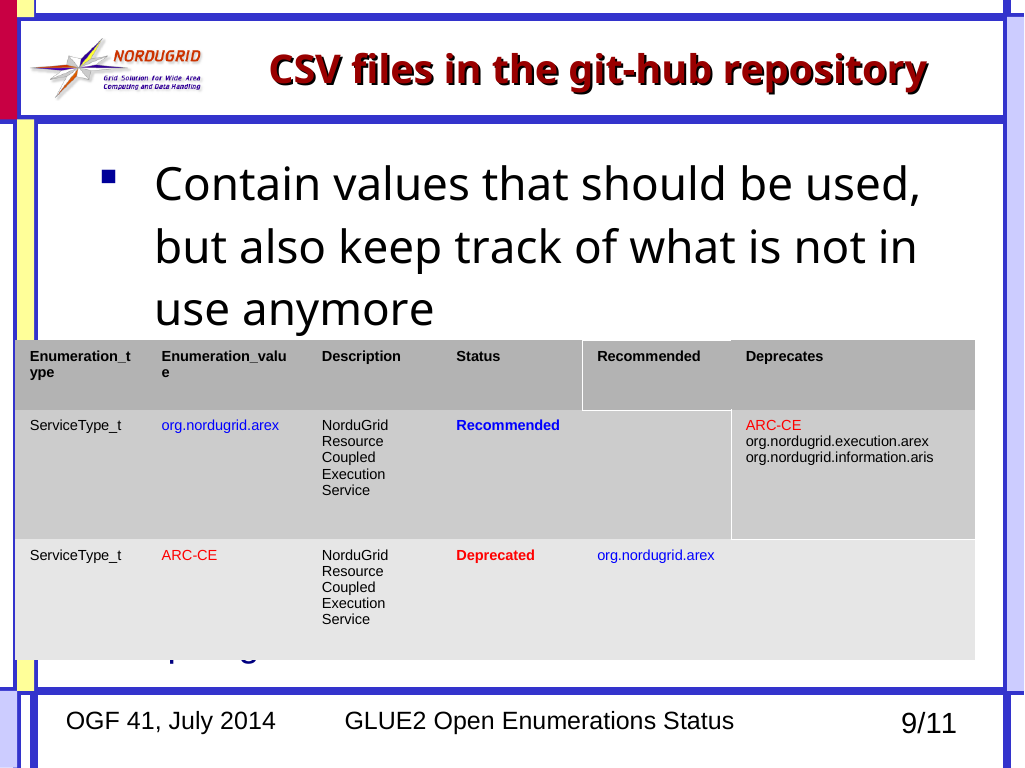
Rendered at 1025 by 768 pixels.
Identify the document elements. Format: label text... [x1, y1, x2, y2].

text_box https://github.com/OGF-GLUE/Enumerations [111, 615, 1006, 672]
table_header Enumeration_value [147, 340, 307, 410]
table_cell ServiceType_t [15, 410, 147, 539]
table_cell org.nordugrid.arex [147, 410, 307, 539]
table_cell org.nordugrid.arex [583, 539, 731, 660]
table_cell Recommended [442, 410, 583, 539]
list Contain values that should be used, but also keep track of what is not in use anymore [59, 151, 973, 340]
table_cell Deprecated [442, 539, 583, 660]
table_header Description [307, 340, 442, 410]
table_cell NorduGrid Resource Coupled Execution Service [307, 539, 442, 660]
table_header Deprecates [731, 340, 975, 410]
table_header Status [442, 340, 582, 410]
table_cell [731, 540, 975, 660]
title CSV files in the git-hub repository [221, 11, 975, 125]
table_header Recommended [583, 341, 731, 410]
picture [27, 34, 205, 101]
table_cell ARC-CE org.nordugrid.execution.arex org.nordugrid.information.aris [732, 410, 975, 539]
table_cell ARC-CE [147, 539, 307, 660]
table_cell NorduGrid Resource Coupled Execution Service [307, 410, 442, 539]
table_header Enumeration_type [15, 340, 147, 410]
table_cell [583, 411, 731, 539]
table_cell ServiceType_t [15, 539, 147, 660]
